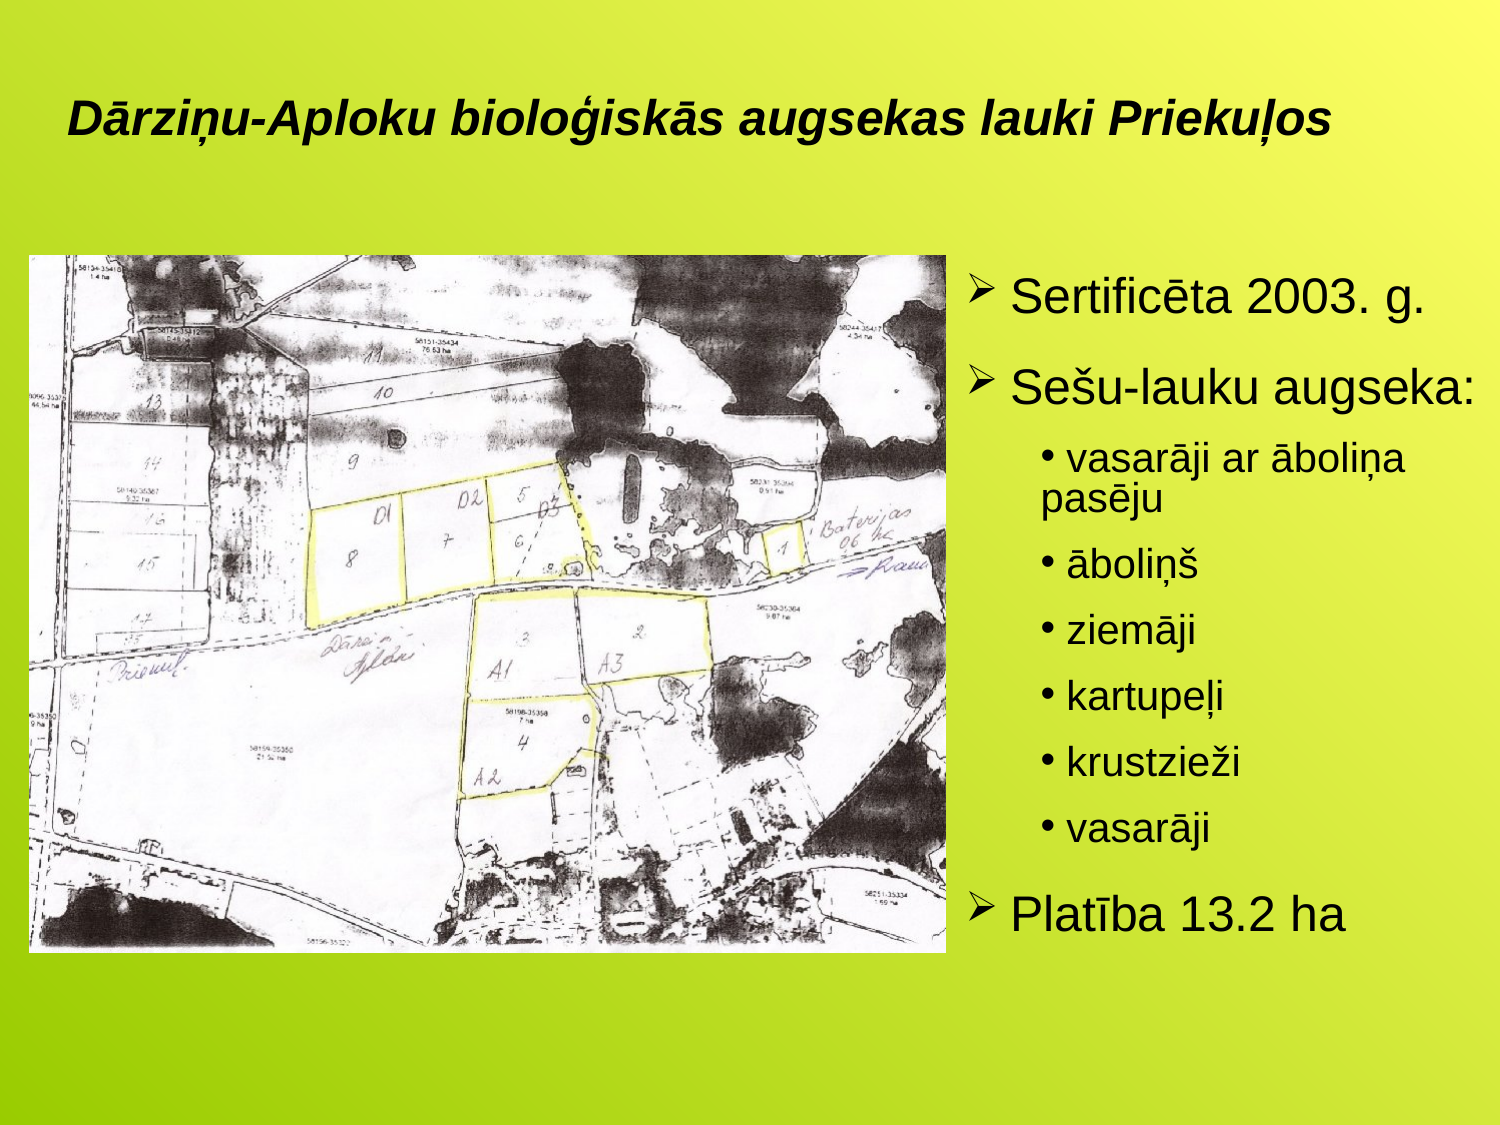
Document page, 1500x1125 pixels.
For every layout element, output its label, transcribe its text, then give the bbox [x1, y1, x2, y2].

picture [29, 255, 946, 953]
text_box Dārziņu-Aploku bioloģiskās augsekas lauki Priekuļos [53, 78, 1500, 154]
text_box Sertificēta 2003. g. Sešu-lauku augseka: vasarāji ar āboliņa pasēju āboliņš ziemāji kartupeļi krustzieži vasarāji Platība 13.2 ha [950, 255, 1500, 950]
